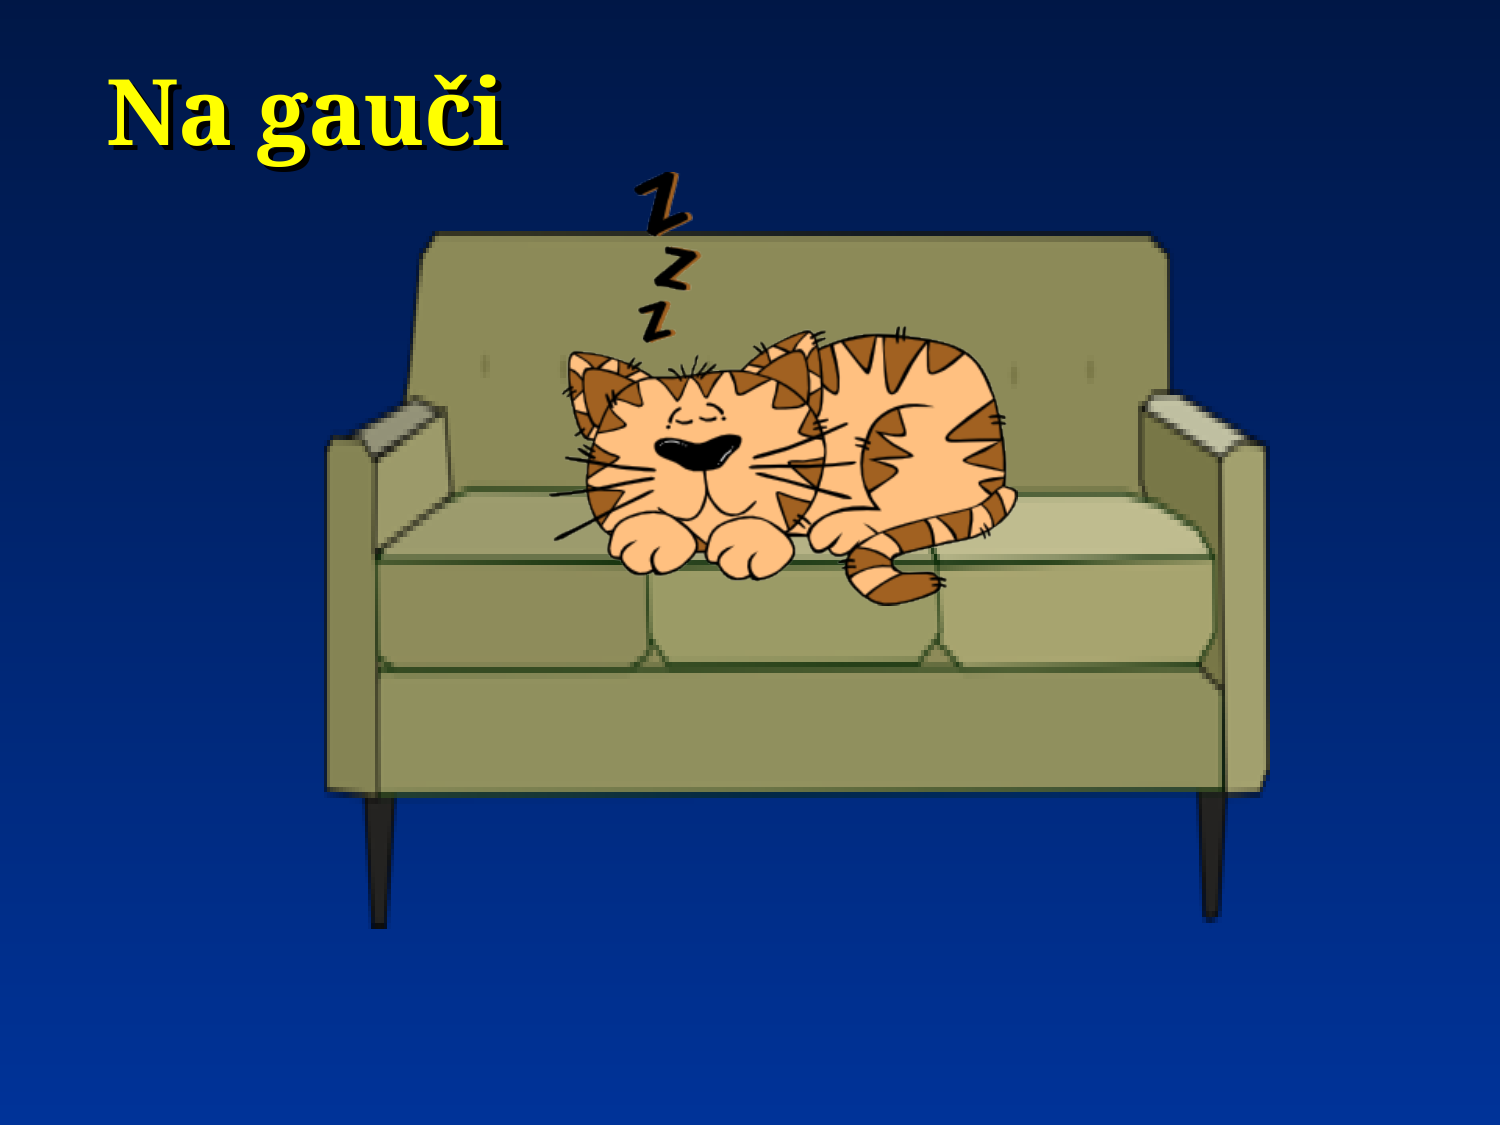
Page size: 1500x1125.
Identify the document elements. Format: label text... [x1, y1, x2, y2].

title Na gauči [75, 45, 538, 173]
picture [324, 172, 1270, 929]
